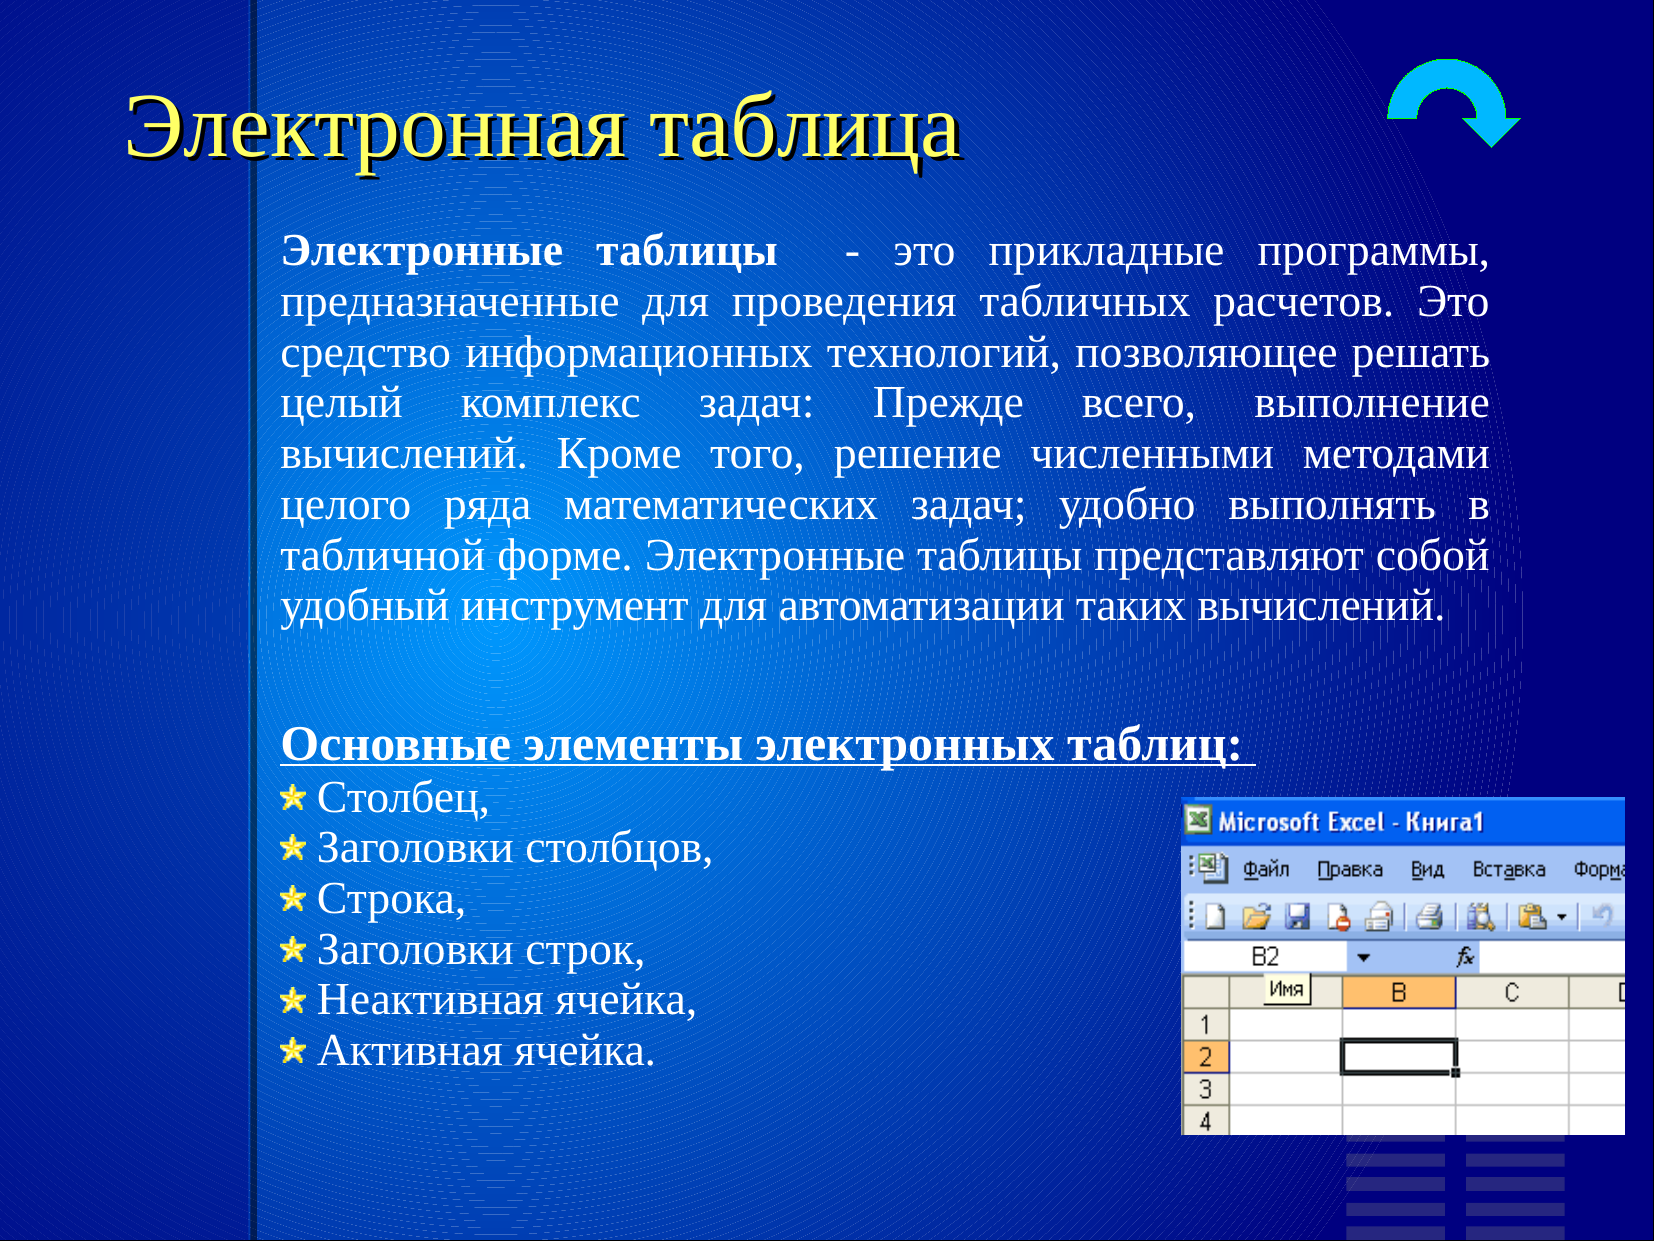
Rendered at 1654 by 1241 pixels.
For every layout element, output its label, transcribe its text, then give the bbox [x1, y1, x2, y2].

text_box [1387, 59, 1521, 148]
text_box Электронные таблицы - это прикладные программы, предназначенные для проведения табличных расчетов. Это средство информационных технологий, позволяющее решать целый комплекс задач: Прежде всего, выполнение вычислений. Кроме того, решение численными методами целого ряда математических задач; удобно выполнять в табличной форме. Электронные таблицы представляют собой удобный инструмент для автоматизации таких вычислений. [265, 217, 1506, 642]
picture [1181, 797, 1625, 1135]
title Электронная таблица [123, 29, 1536, 222]
text_box Основные элементы электронных таблиц: Столбец, Заголовки столбцов, Строка, Заголовки строк, Неактивная ячейка, Активная ячейка. [265, 708, 1506, 1087]
